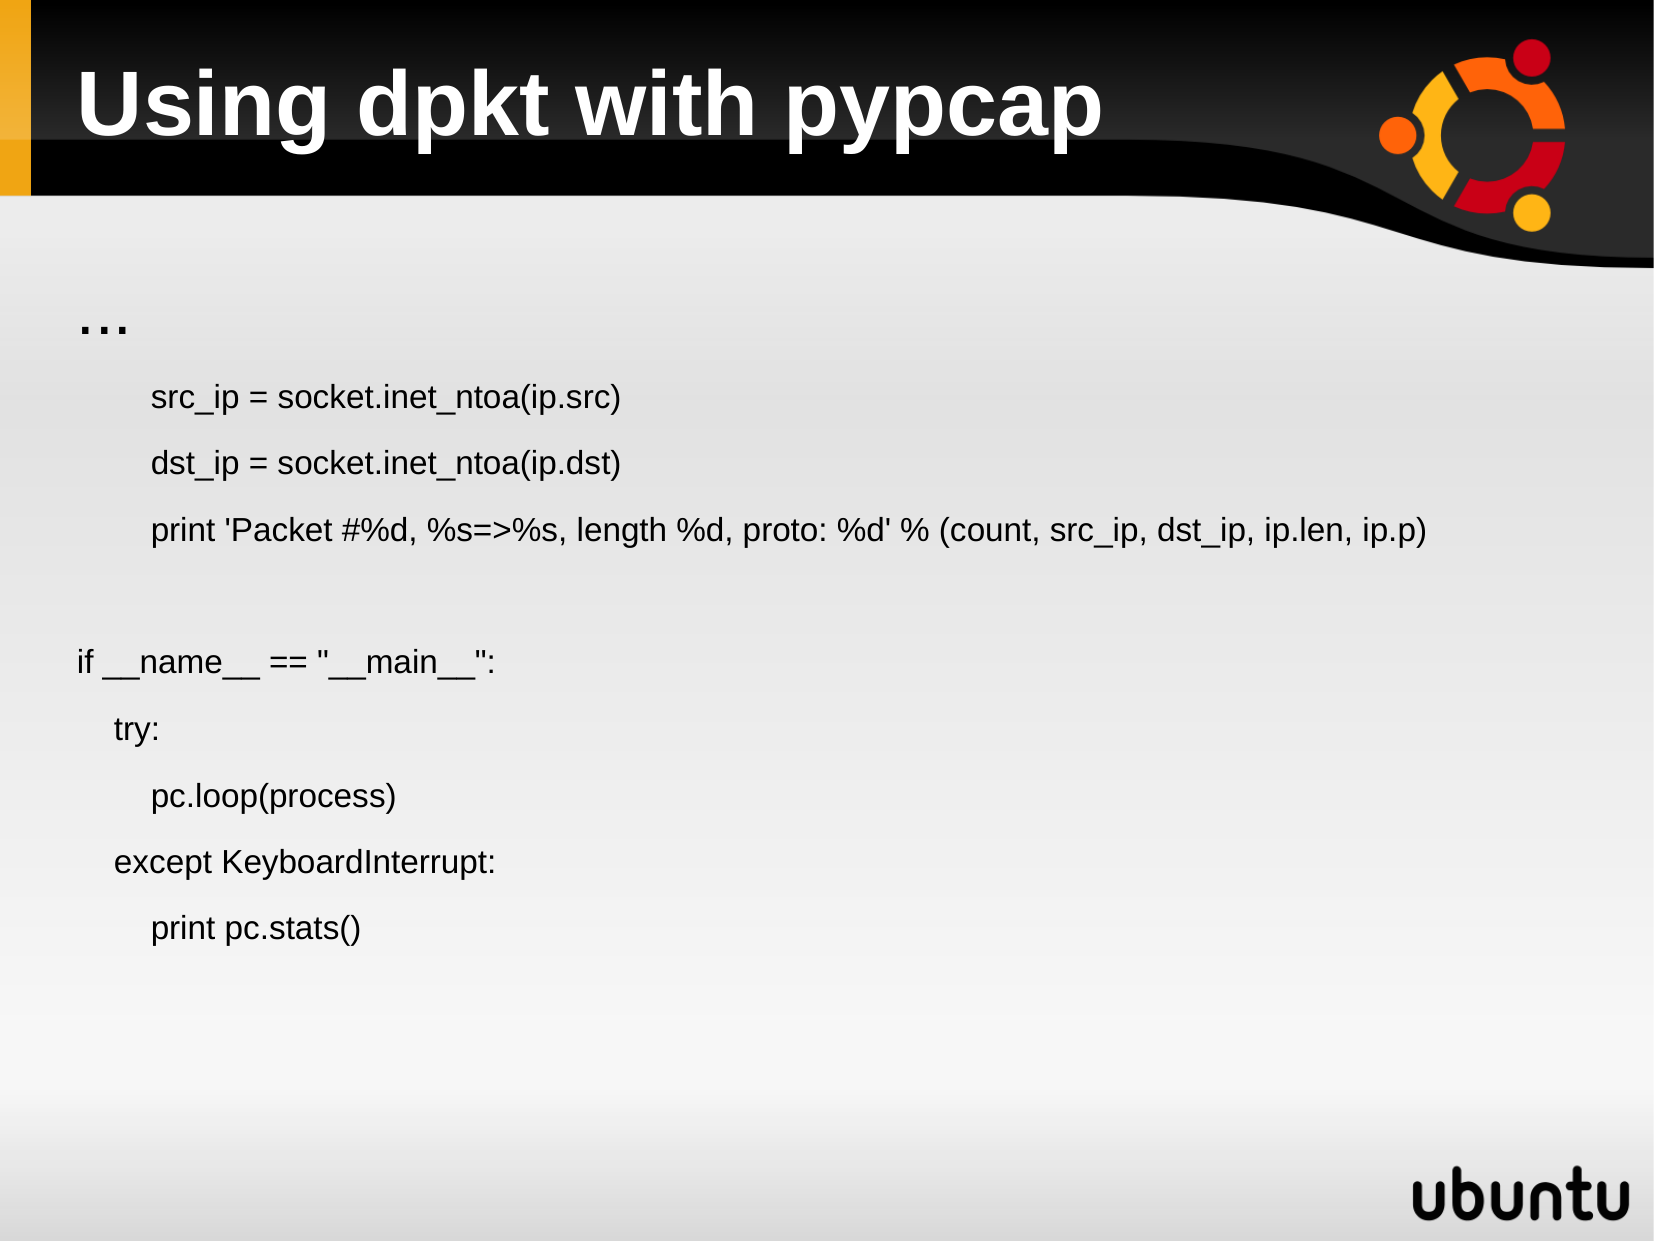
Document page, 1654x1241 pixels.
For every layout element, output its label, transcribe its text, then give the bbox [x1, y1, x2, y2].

title Using dpkt with pypcap [76, 7, 1565, 200]
picture [0, 0, 1654, 1241]
list ... src_ip = socket.inet_ntoa(ip.src) dst_ip = socket.inet_ntoa(ip.dst) print 'Packet #%d, %s=>%s, length %d, proto: %d' % (count, src_ip, dst_ip, ip.len, ip.p) if __name__ == "__main__": try: pc.loop(process) except KeyboardInterrupt: print pc.stats() [76, 273, 1565, 1078]
